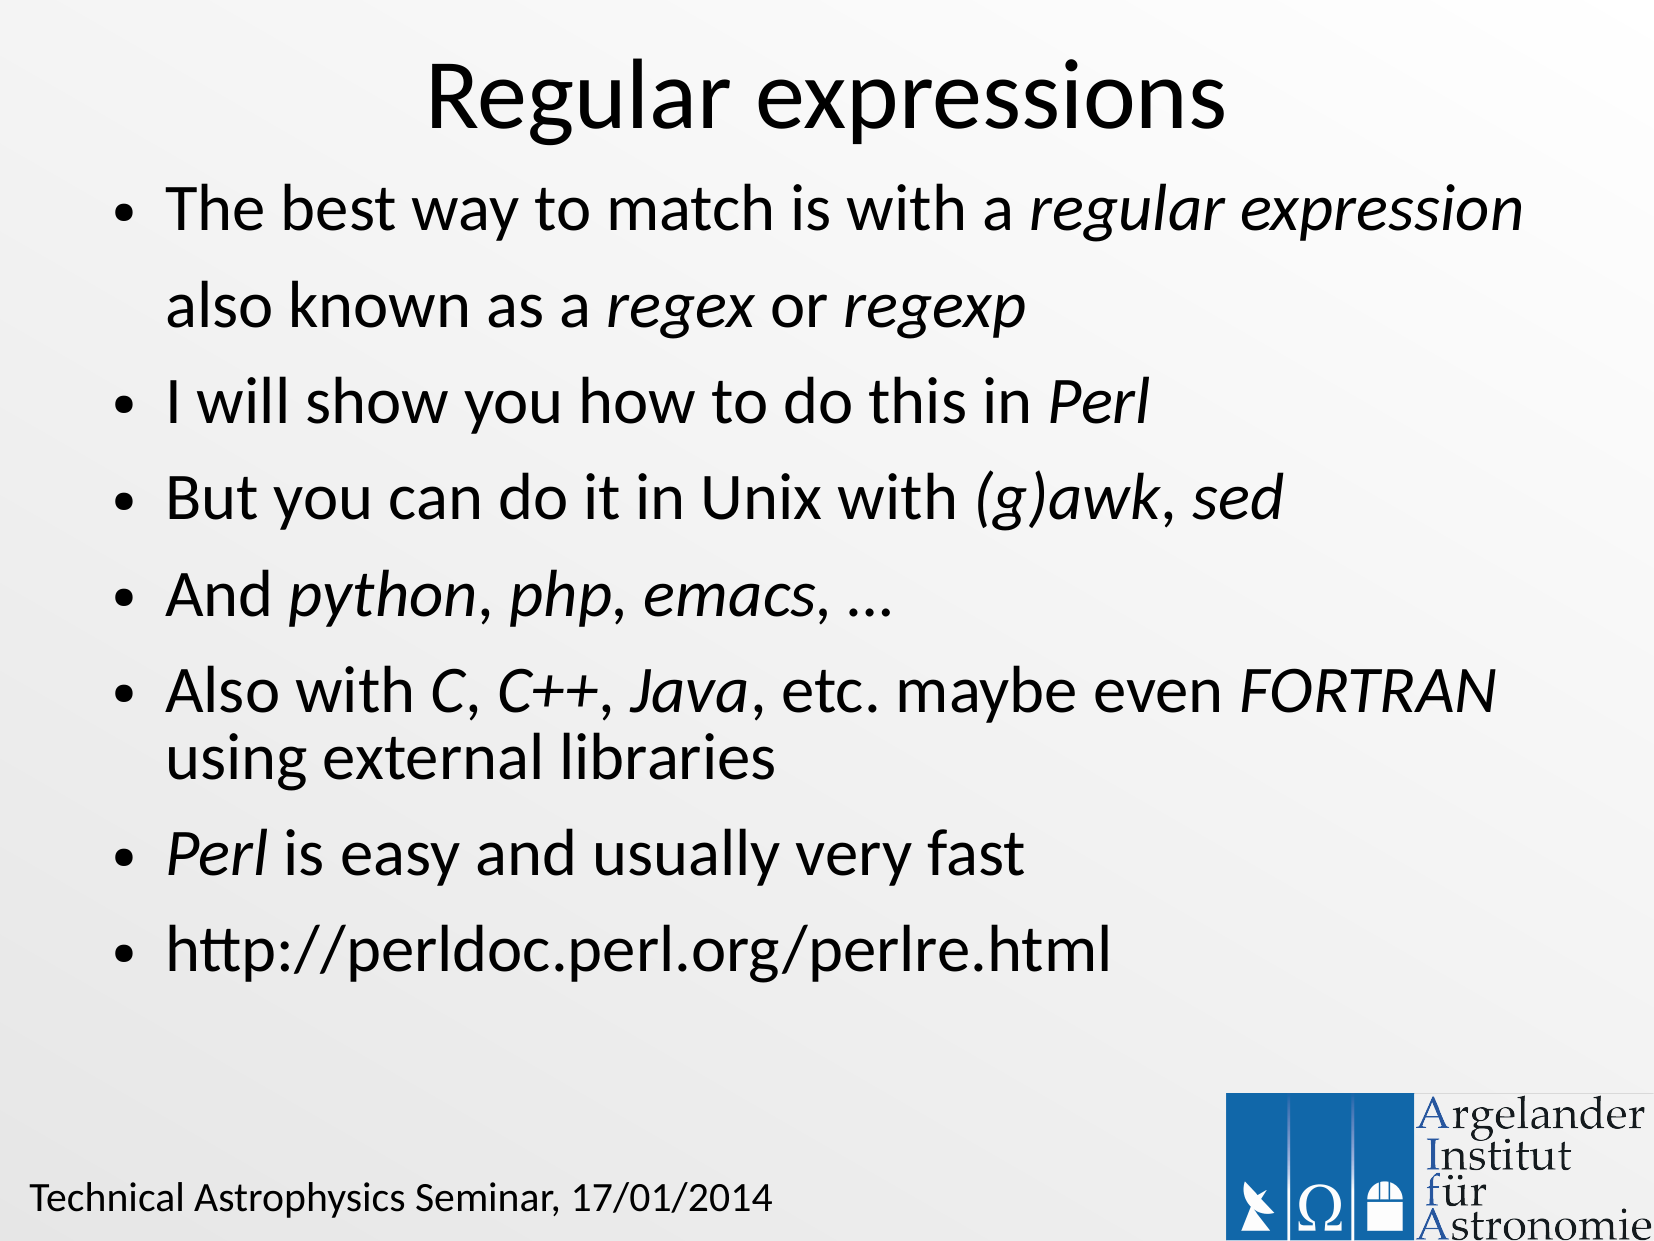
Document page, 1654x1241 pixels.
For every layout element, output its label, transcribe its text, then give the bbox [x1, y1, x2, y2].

title Regular expressions [82, 0, 1571, 208]
list The best way to match is with a regular expression also known as a regex or regexp I will show you how to do this in Perl But you can do it in Unix with (g)awk, sed And python, php, emacs, … Also with C, C++, Java, etc. maybe even FORTRAN using external libraries Perl is easy and usually very fast http://perldoc.perl.org/perlre.html [94, 180, 1583, 1055]
picture [1226, 1093, 1654, 1241]
